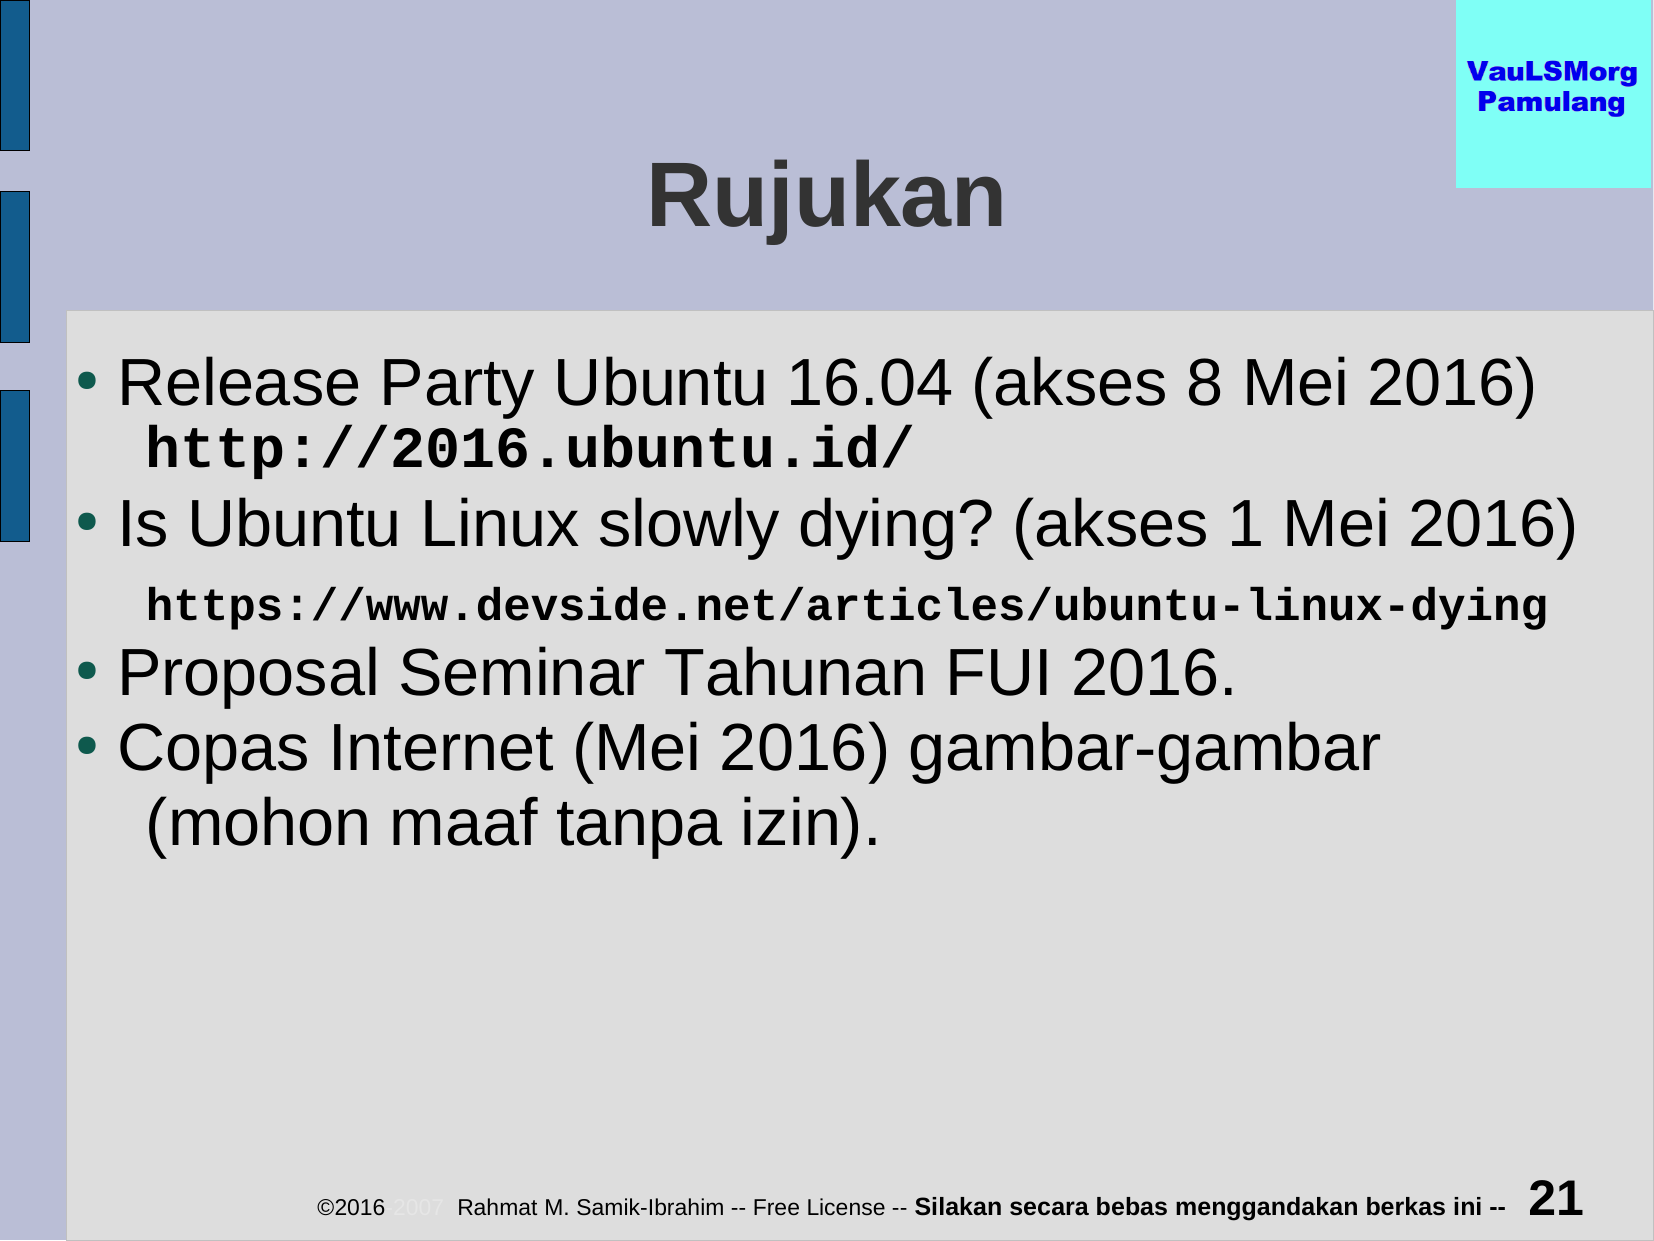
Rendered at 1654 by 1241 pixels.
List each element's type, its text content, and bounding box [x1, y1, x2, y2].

picture [1456, 0, 1651, 188]
list Release Party Ubuntu 16.04 (akses 8 Mei 2016) http://2016.ubuntu.id/ Is Ubuntu Linux slowly dying? (akses 1 Mei 2016) https://www.devside.net/articles/ubuntu-linux-dying Proposal Seminar Tahunan FUI 2016. Copas Internet (Mei 2016) gambar-gambar (mohon maaf tanpa izin). [75, 344, 1613, 1065]
title Rujukan [121, 91, 1534, 299]
